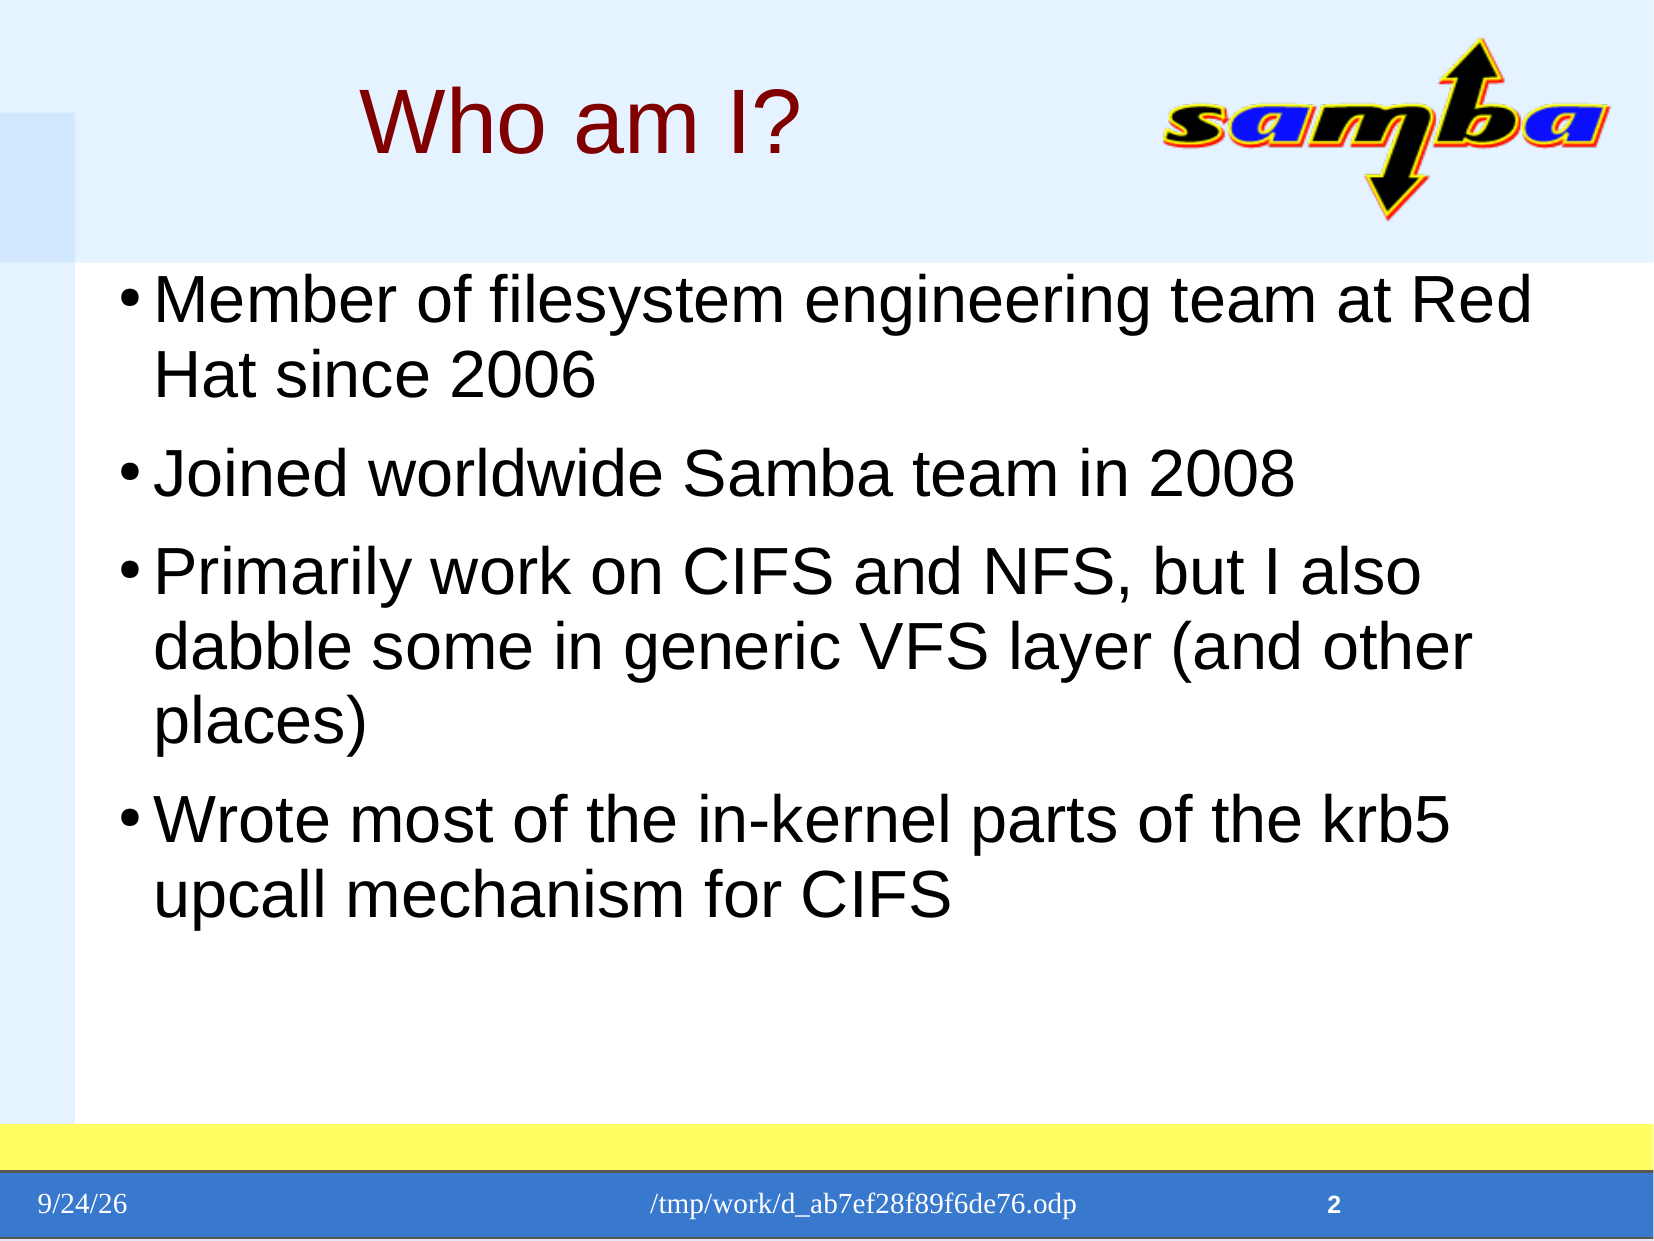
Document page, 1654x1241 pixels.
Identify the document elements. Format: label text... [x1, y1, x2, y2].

picture [793, 1227, 799, 1238]
picture [1163, 37, 1613, 225]
list Member of filesystem engineering team at Red Hat since 2006 Joined worldwide Samba team in 2008 Primarily work on CIFS and NFS, but I also dabble some in generic VFS layer (and other places) Wrote most of the in-kernel parts of the krb5 upcall mechanism for CIFS [82, 262, 1571, 1073]
title Who am I? [0, 7, 1163, 238]
picture [0, 1124, 1654, 1241]
